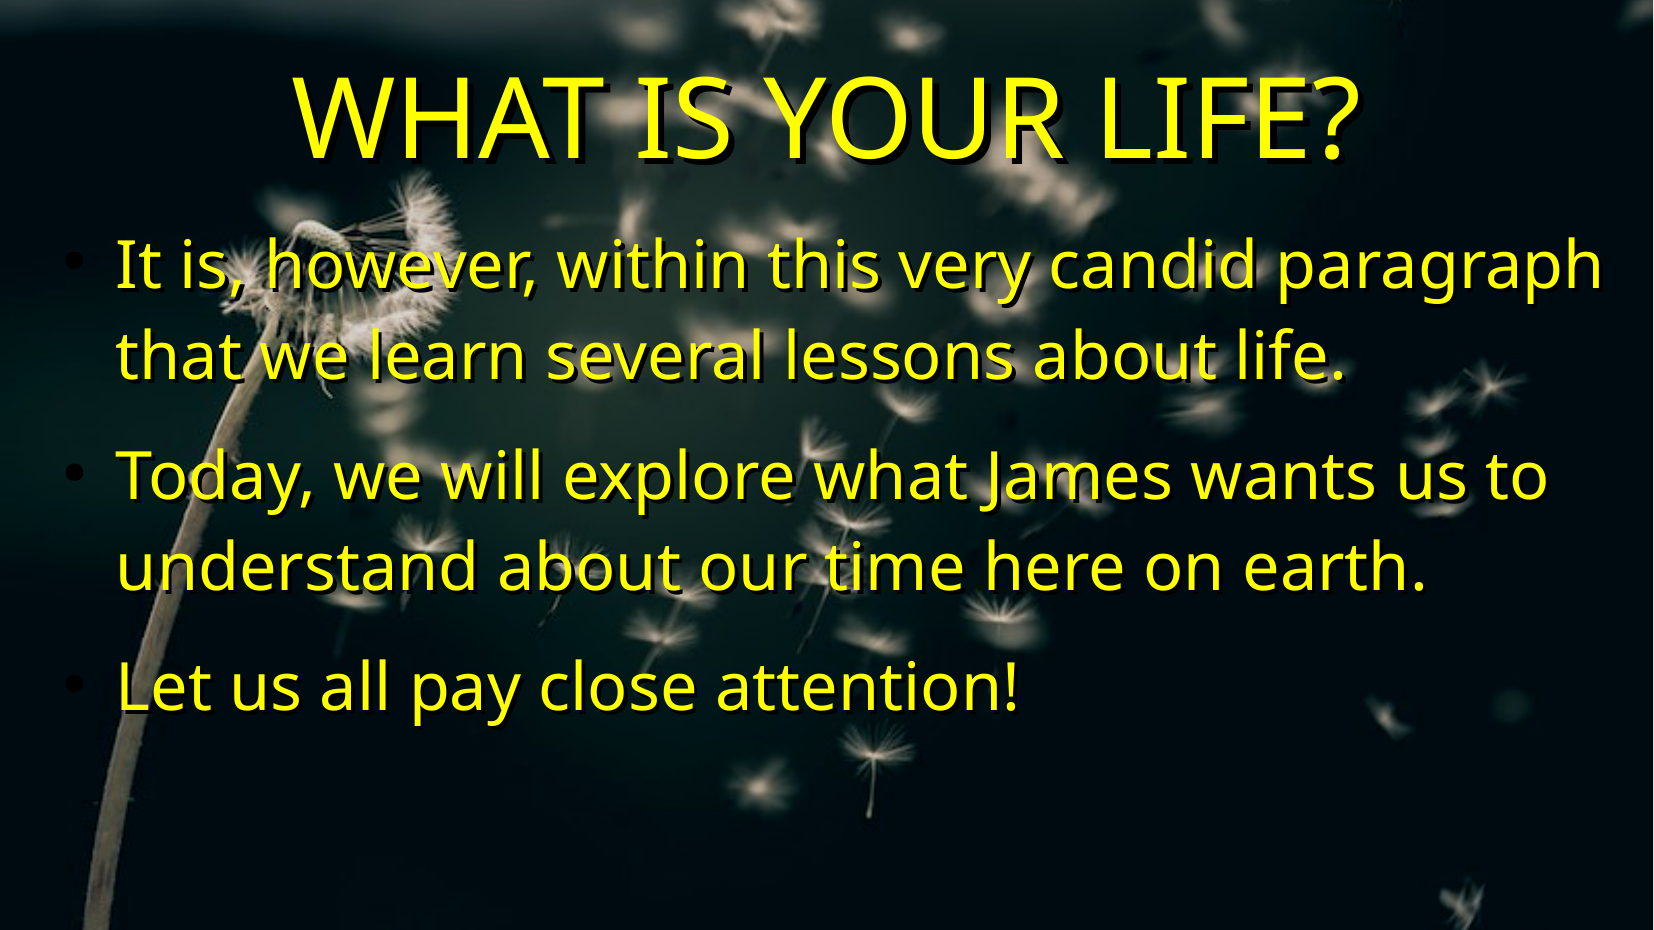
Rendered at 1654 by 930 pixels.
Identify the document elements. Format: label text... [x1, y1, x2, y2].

list It is, however, within this very candid paragraph that we learn several lessons about life. Today, we will explore what James wants us to understand about our time here on earth. Let us all pay close attention! [44, 217, 1620, 915]
picture [0, 0, 1654, 930]
title WHAT IS YOUR LIFE? [82, 35, 1571, 194]
